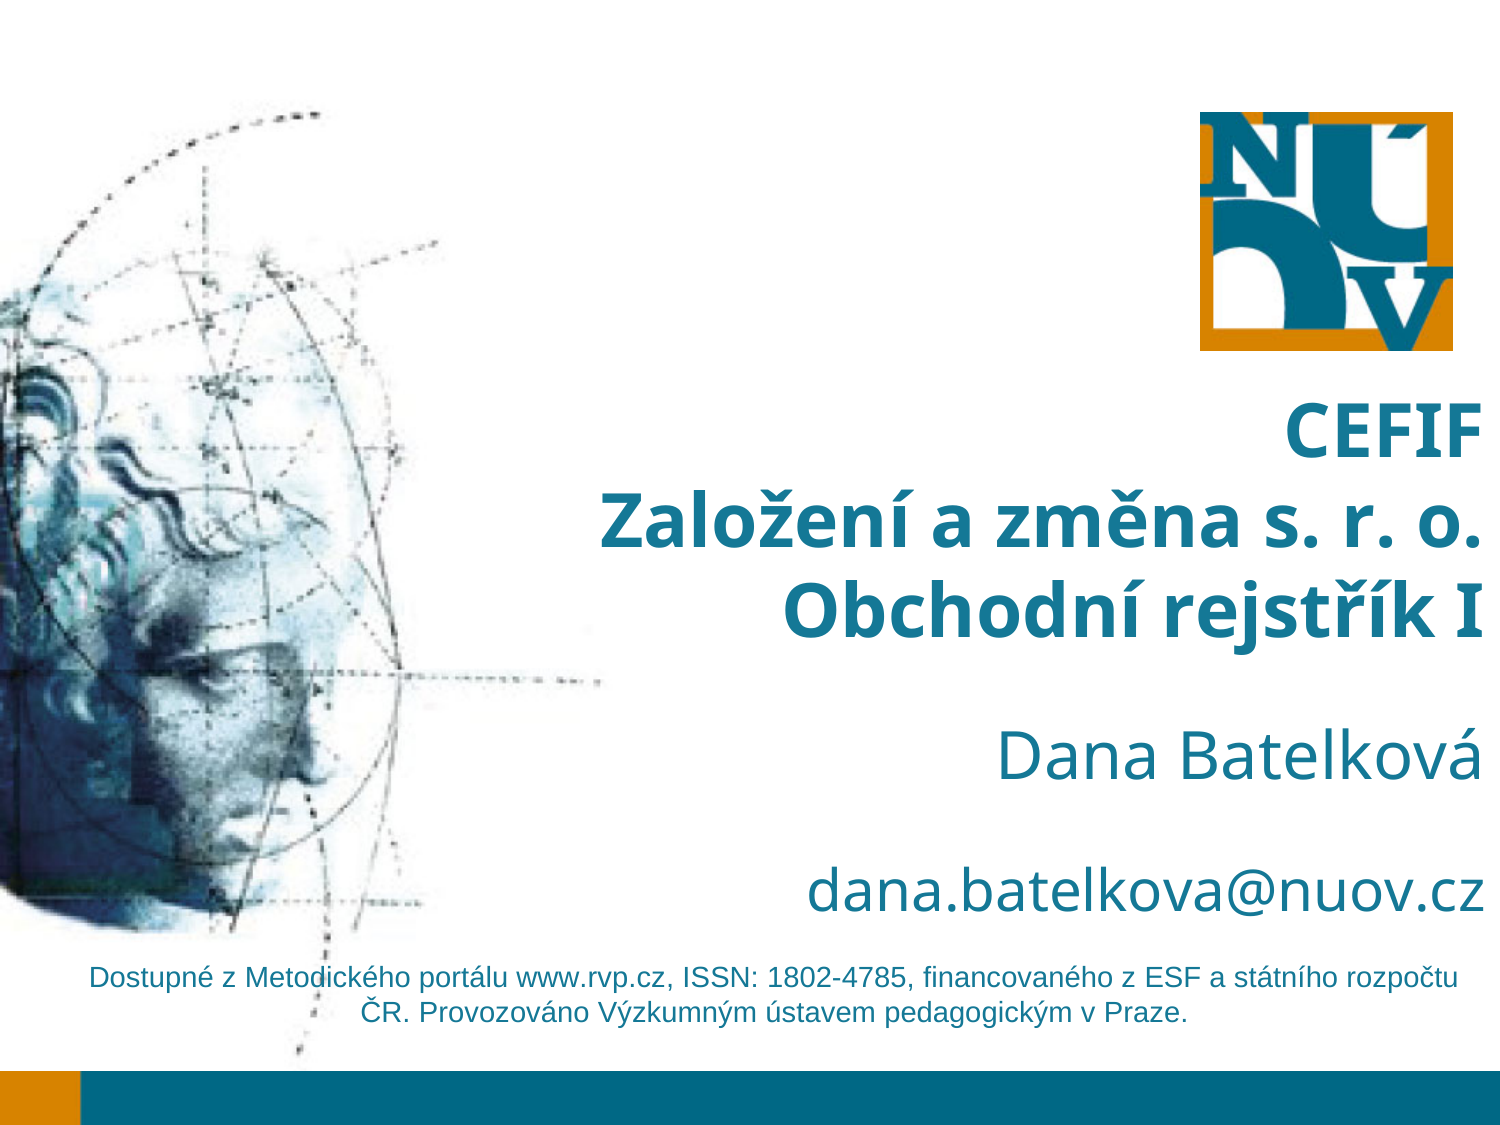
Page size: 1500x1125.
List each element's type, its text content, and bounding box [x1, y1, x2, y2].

text_box [1200, 112, 1453, 352]
text_box Dostupné z Metodického portálu www.rvp.cz, ISSN: 1802-4785, financovaného z ESF a státního rozpočtu ČR. Provozováno Výzkumným ústavem pedagogickým v Praze. [49, 949, 1500, 1038]
text_box CEFIF Založení a změna s. r. o. Obchodní rejstřík I Dana Batelková dana.batelkova@nuov.cz [375, 375, 1500, 931]
text_box [0, 99, 1500, 1125]
